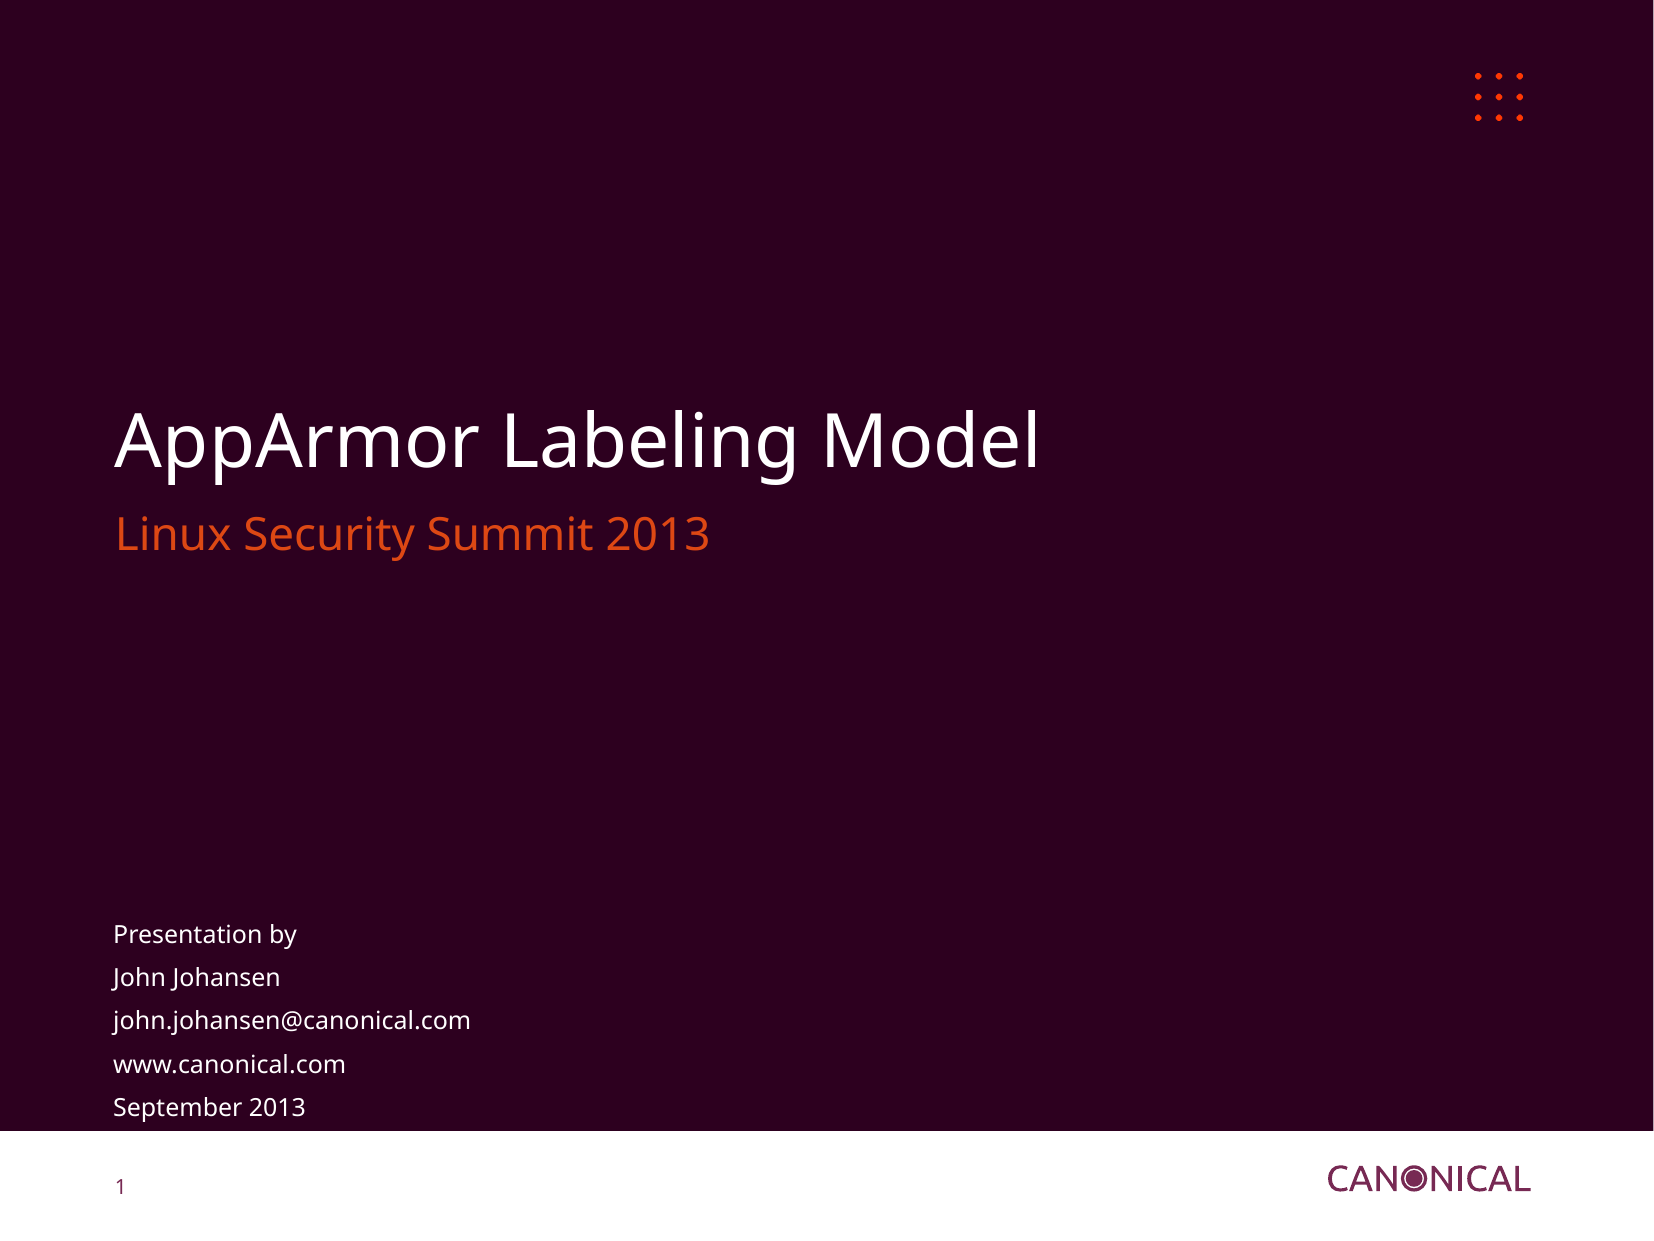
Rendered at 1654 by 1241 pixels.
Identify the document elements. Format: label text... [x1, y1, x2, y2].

title AppArmor Labeling Model Linux Security Summit 2013 [114, 293, 1293, 637]
picture [0, 0, 1654, 1131]
list Presentation by John Johansen john.johansen@canonical.com www.canonical.com September 2013 [113, 913, 817, 1171]
